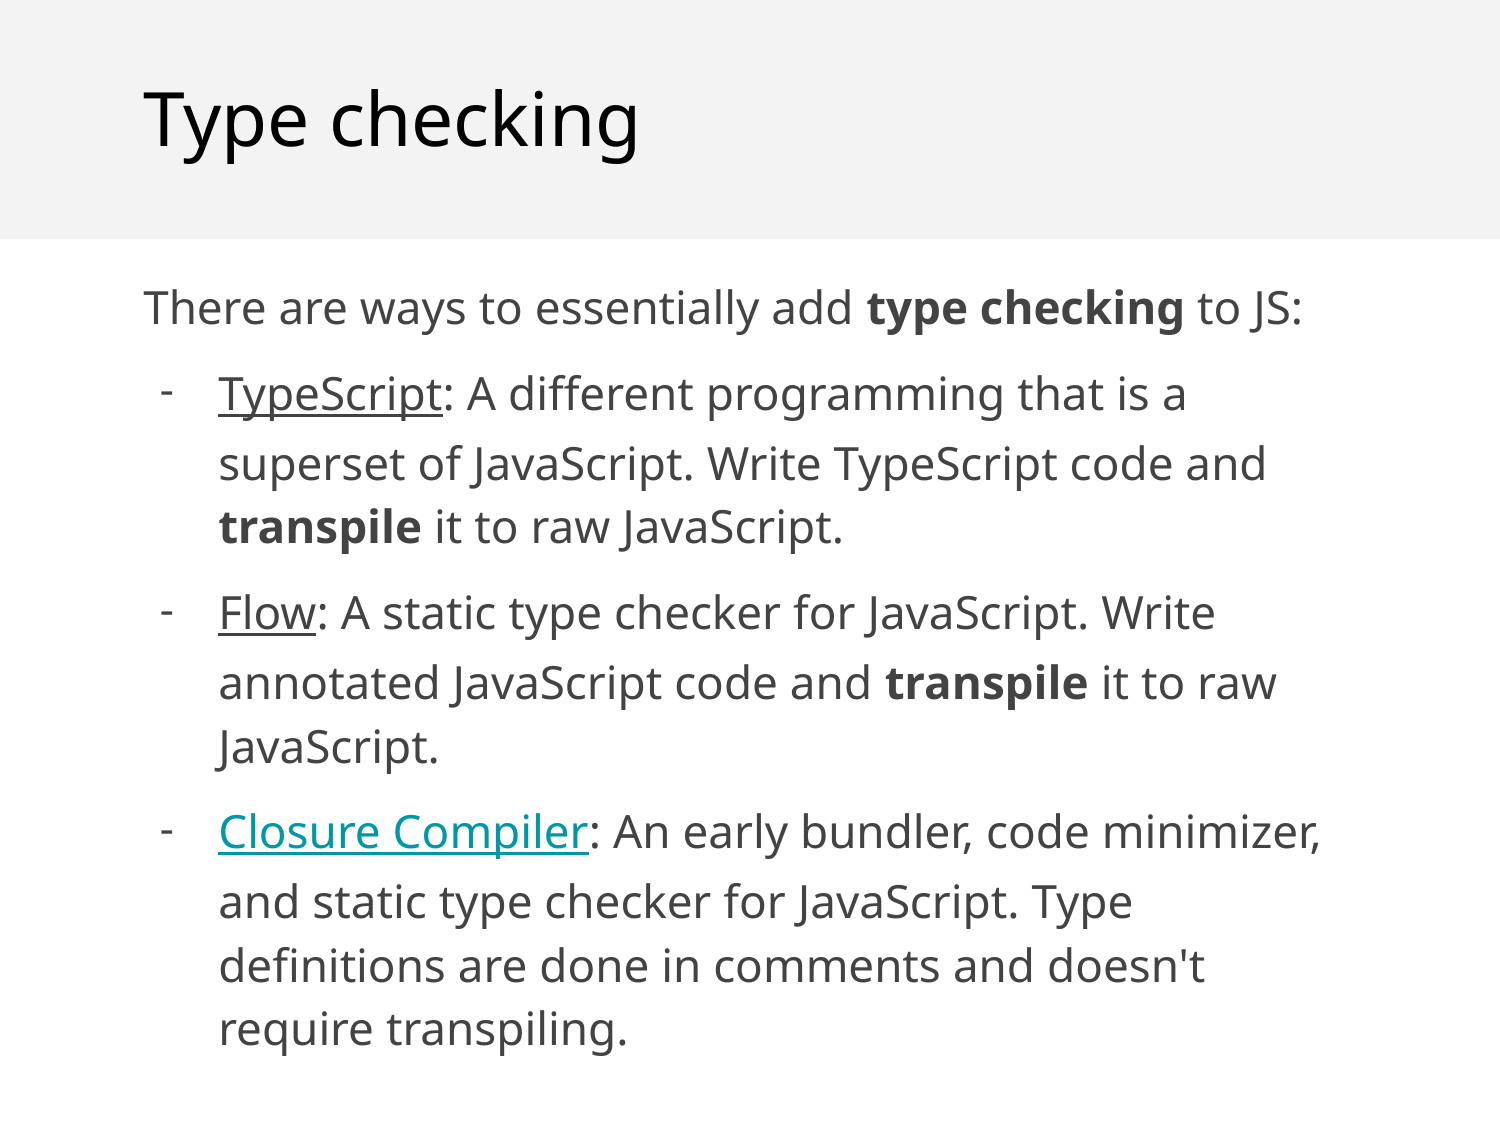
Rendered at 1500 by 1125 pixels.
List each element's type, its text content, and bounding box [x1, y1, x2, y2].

title Type checking [128, 56, 1372, 183]
list There are ways to essentially add type checking to JS: TypeScript: A different programming that is a superset of JavaScript. Write TypeScript code and transpile it to raw JavaScript. Flow: A static type checker for JavaScript. Write annotated JavaScript code and transpile it to raw JavaScript. Closure Compiler: An early bundler, code minimizer, and static type checker for JavaScript. Type definitions are done in comments and doesn't require transpiling. [128, 255, 1372, 1083]
